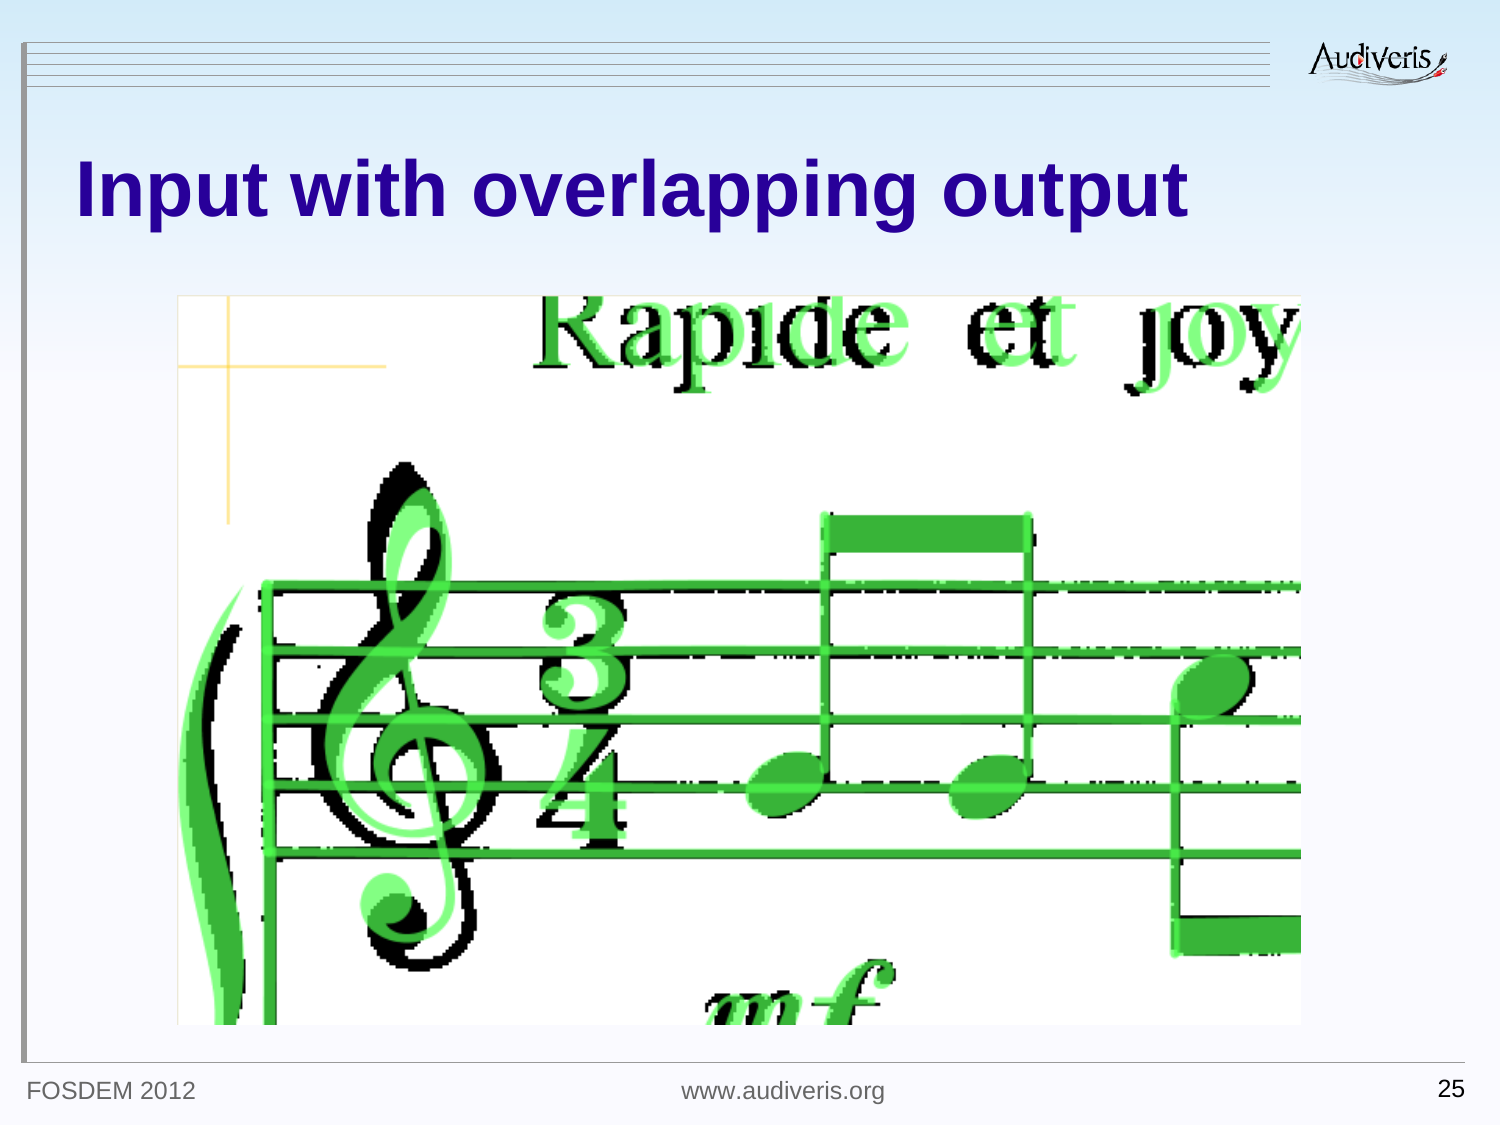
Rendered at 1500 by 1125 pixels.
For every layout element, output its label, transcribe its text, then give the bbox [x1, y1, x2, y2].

picture [1306, 29, 1447, 89]
picture [177, 295, 1301, 1025]
title Input with overlapping output [75, 122, 1437, 271]
